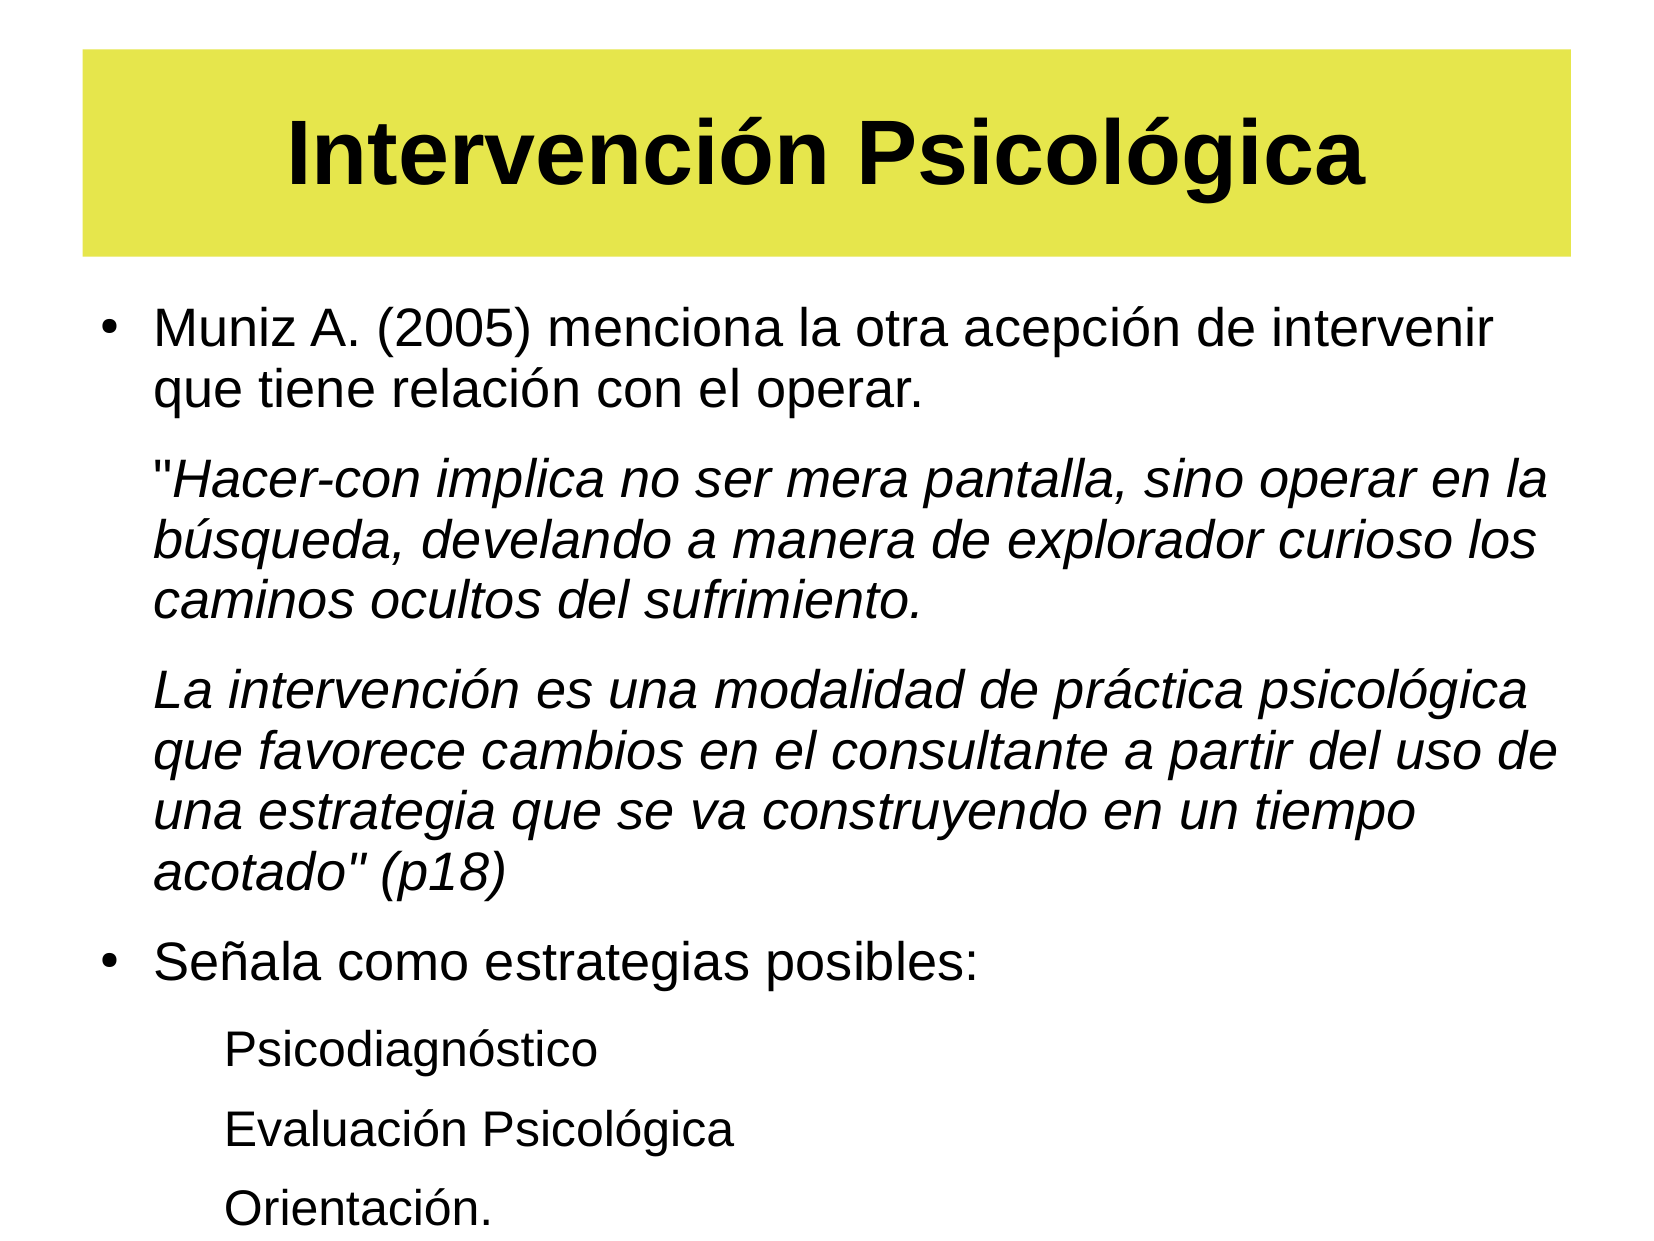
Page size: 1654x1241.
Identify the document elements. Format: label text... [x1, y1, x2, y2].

title Intervención Psicológica [82, 49, 1571, 257]
list Muniz A. (2005) menciona la otra acepción de intervenir que tiene relación con el operar. "Hacer-con implica no ser mera pantalla, sino operar en la búsqueda, develando a manera de explorador curioso los caminos ocultos del sufrimiento. La intervención es una modalidad de práctica psicológica que favorece cambios en el consultante a partir del uso de una estrategia que se va construyendo en un tiempo acotado" (p18) Señala como estrategias posibles: Psicodiagnóstico Evaluación Psicológica Orientación. [82, 297, 1571, 1235]
